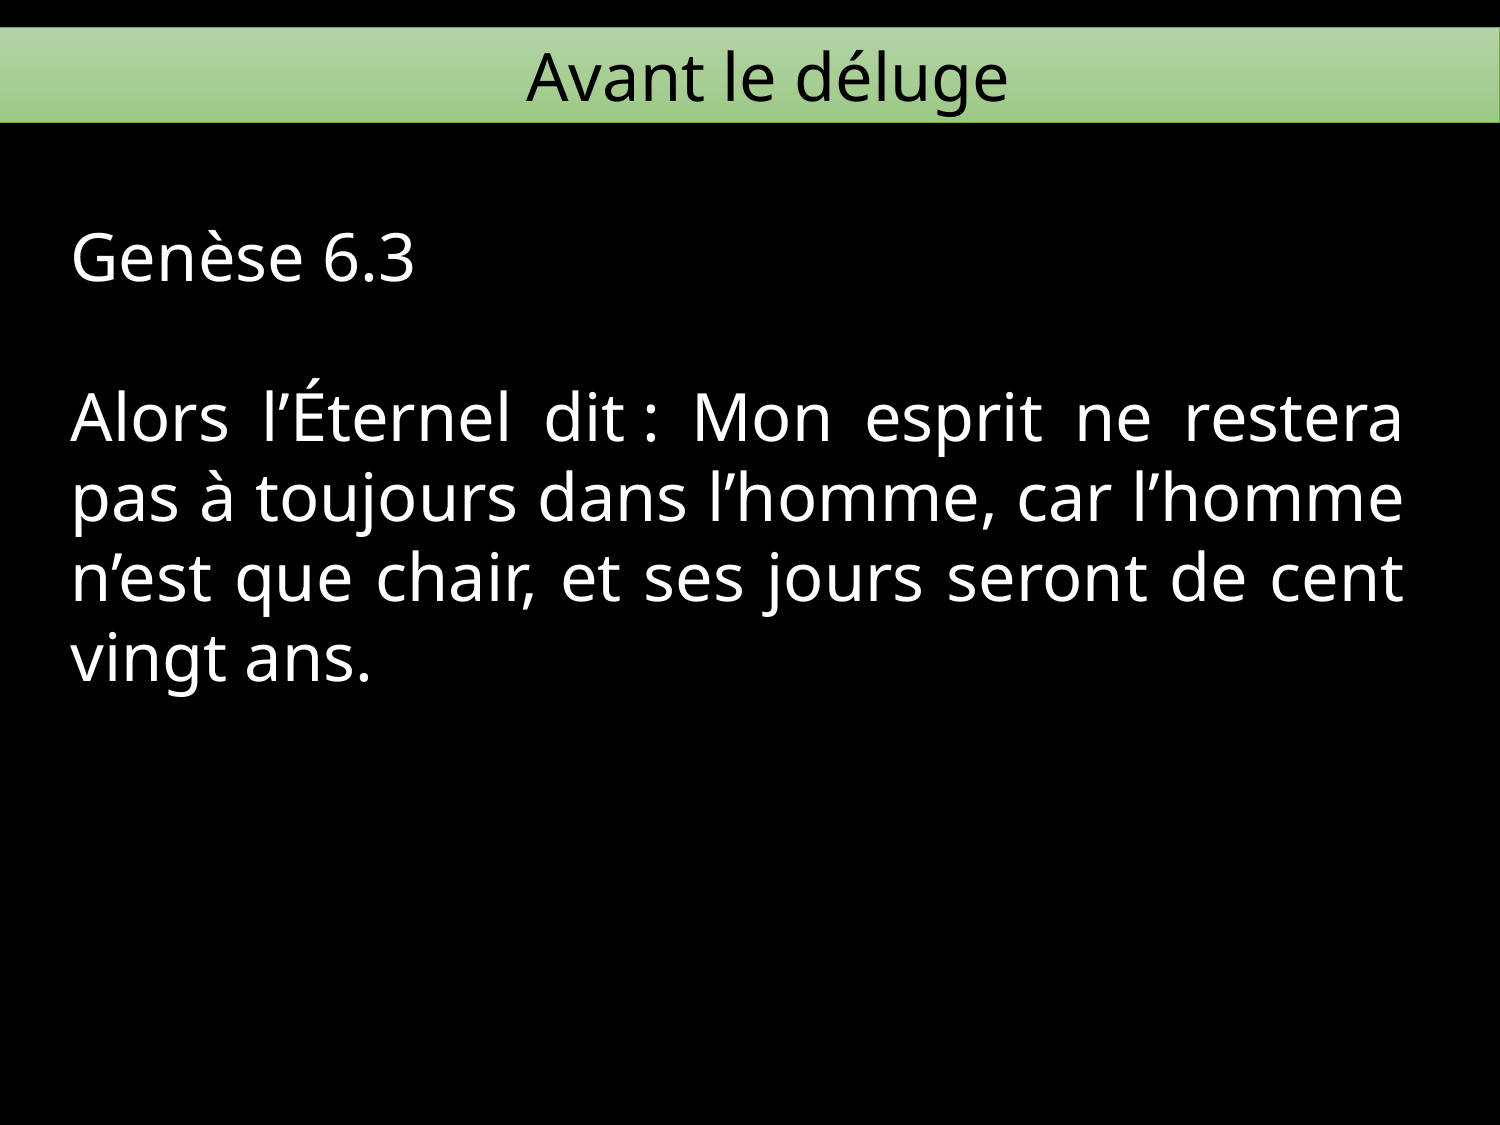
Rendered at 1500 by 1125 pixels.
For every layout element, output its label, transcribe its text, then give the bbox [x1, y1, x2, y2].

text_box Avant le déluge [0, 27, 1500, 123]
text_box Genèse 6.3 Alors l’Éternel dit : Mon esprit ne restera pas à toujours dans l’homme, car l’homme n’est que chair, et ses jours seront de cent vingt ans. [55, 207, 1422, 703]
